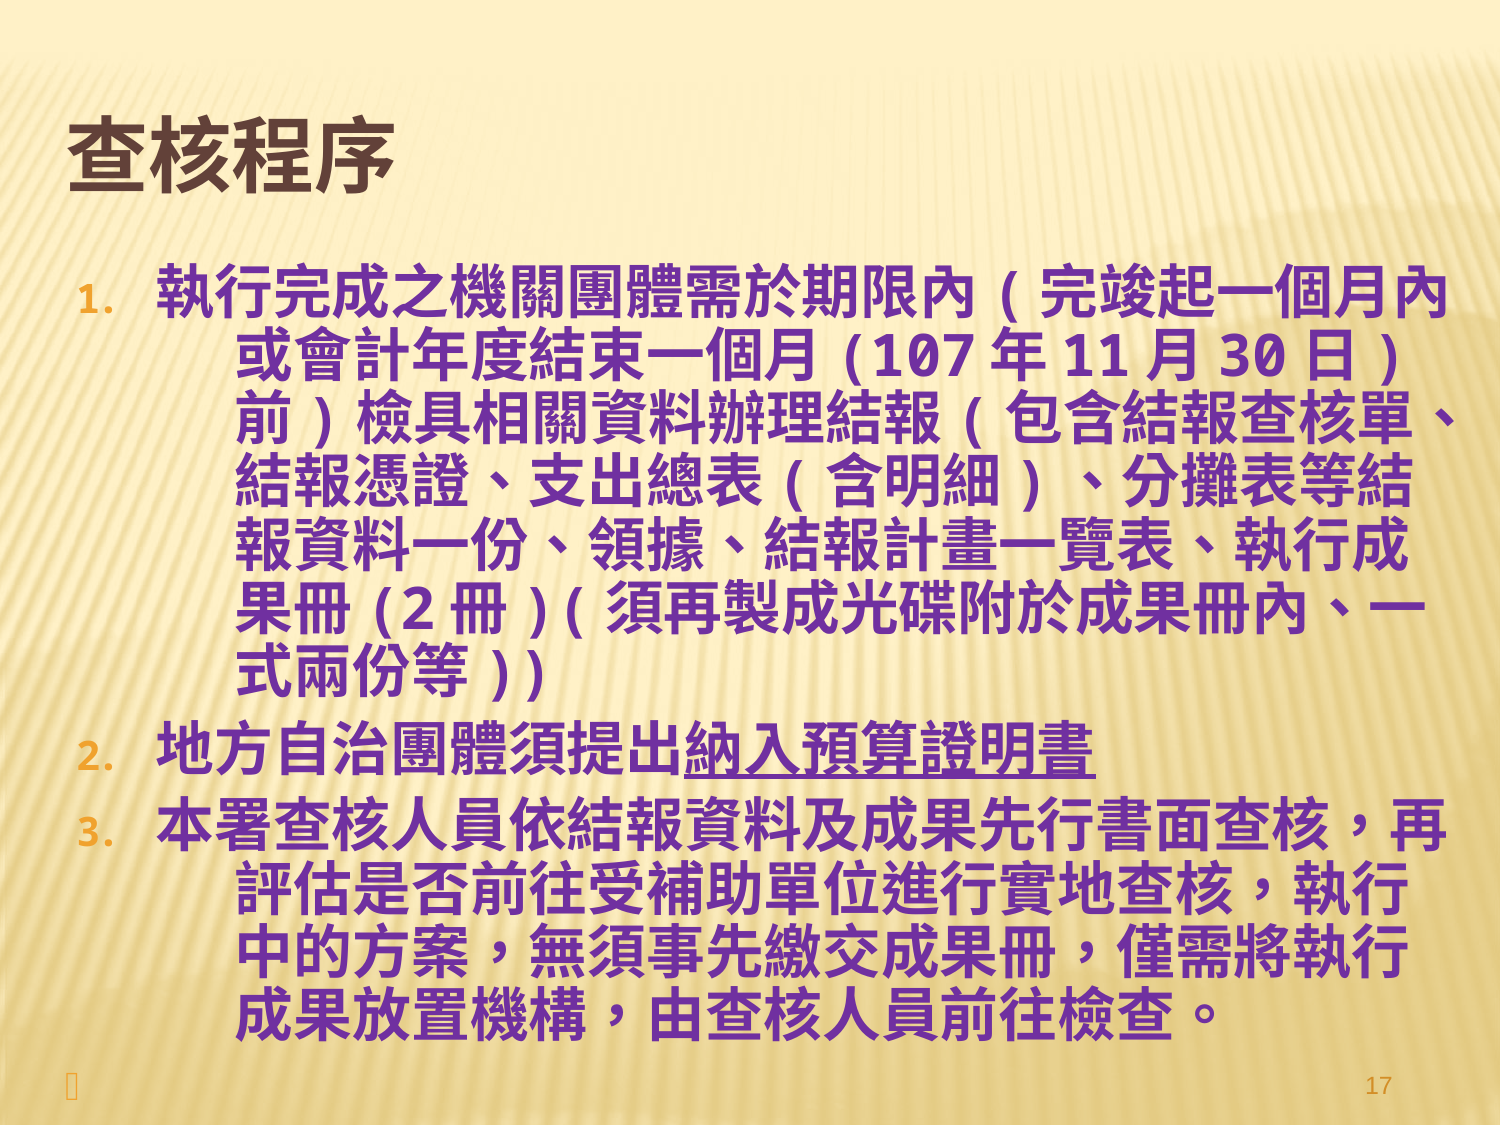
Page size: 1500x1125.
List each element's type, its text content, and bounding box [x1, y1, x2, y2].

title 查核程序 [50, 75, 1476, 232]
text_box 17 [1350, 1061, 1475, 1103]
list 執行完成之機關團體需於期限內(完竣起一個月內或會計年度結束一個月(107年11月30日)前)檢具相關資料辦理結報(包含結報查核單、結報憑證、支出總表(含明細)、分攤表等結報資料一份、領據、結報計畫一覽表、執行成果冊(2冊)(須再製成光碟附於成果冊內、一式兩份等)) 地方自治團體須提出納入預算證明書 本署查核人員依結報資料及成果先行書面查核，再評估是否前往受補助單位進行實地查核，執行中的方案，無須事先繳交成果冊，僅需將執行成果放置機構，由查核人員前往檢查。 [50, 254, 1476, 1059]
